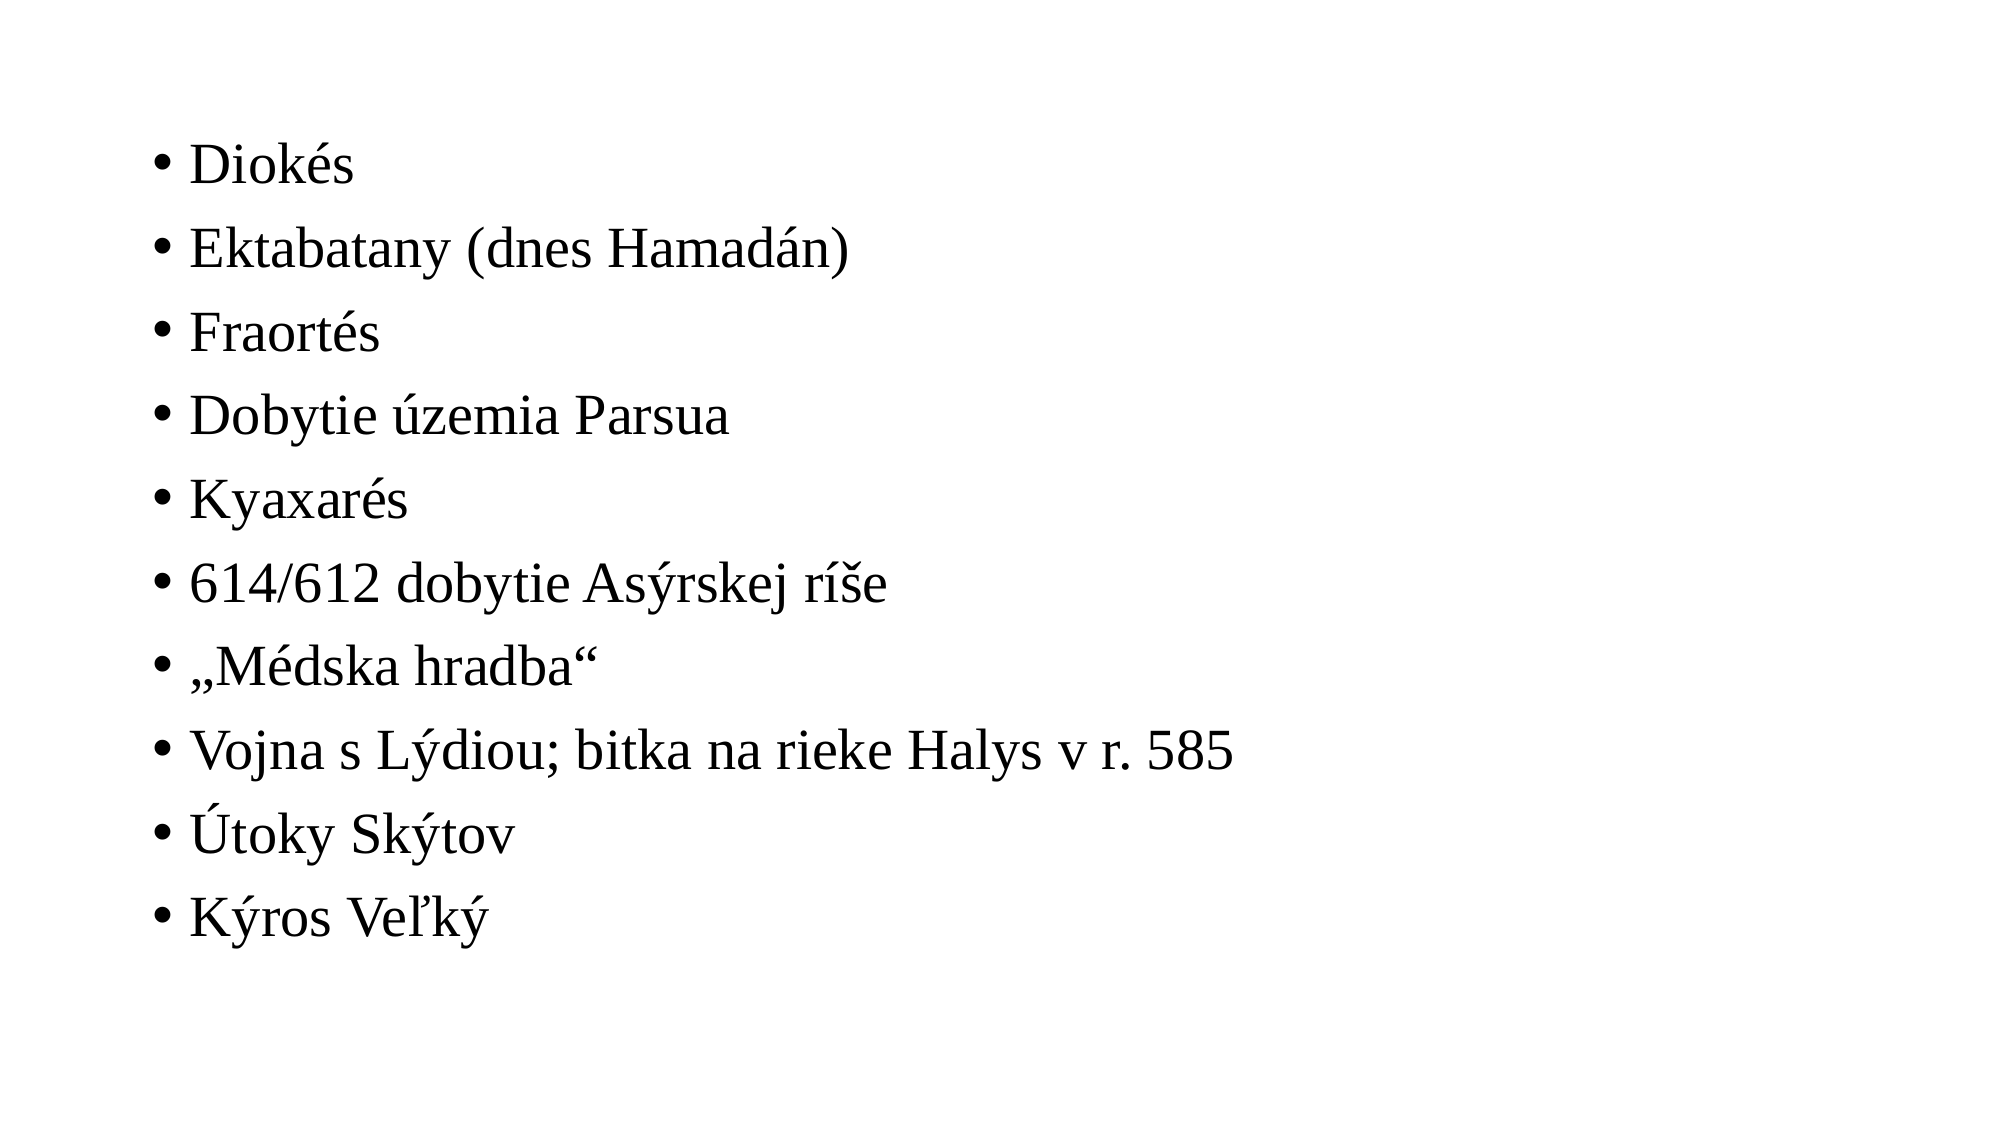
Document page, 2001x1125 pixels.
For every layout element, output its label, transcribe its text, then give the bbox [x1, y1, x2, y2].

list Diokés Ektabatany (dnes Hamadán) Fraortés Dobytie územia Parsua Kyaxarés 614/612 dobytie Asýrskej ríše „Médska hradba“ Vojna s Lýdiou; bitka na rieke Halys v r. 585 Útoky Skýtov Kýros Veľký [137, 126, 1863, 1014]
